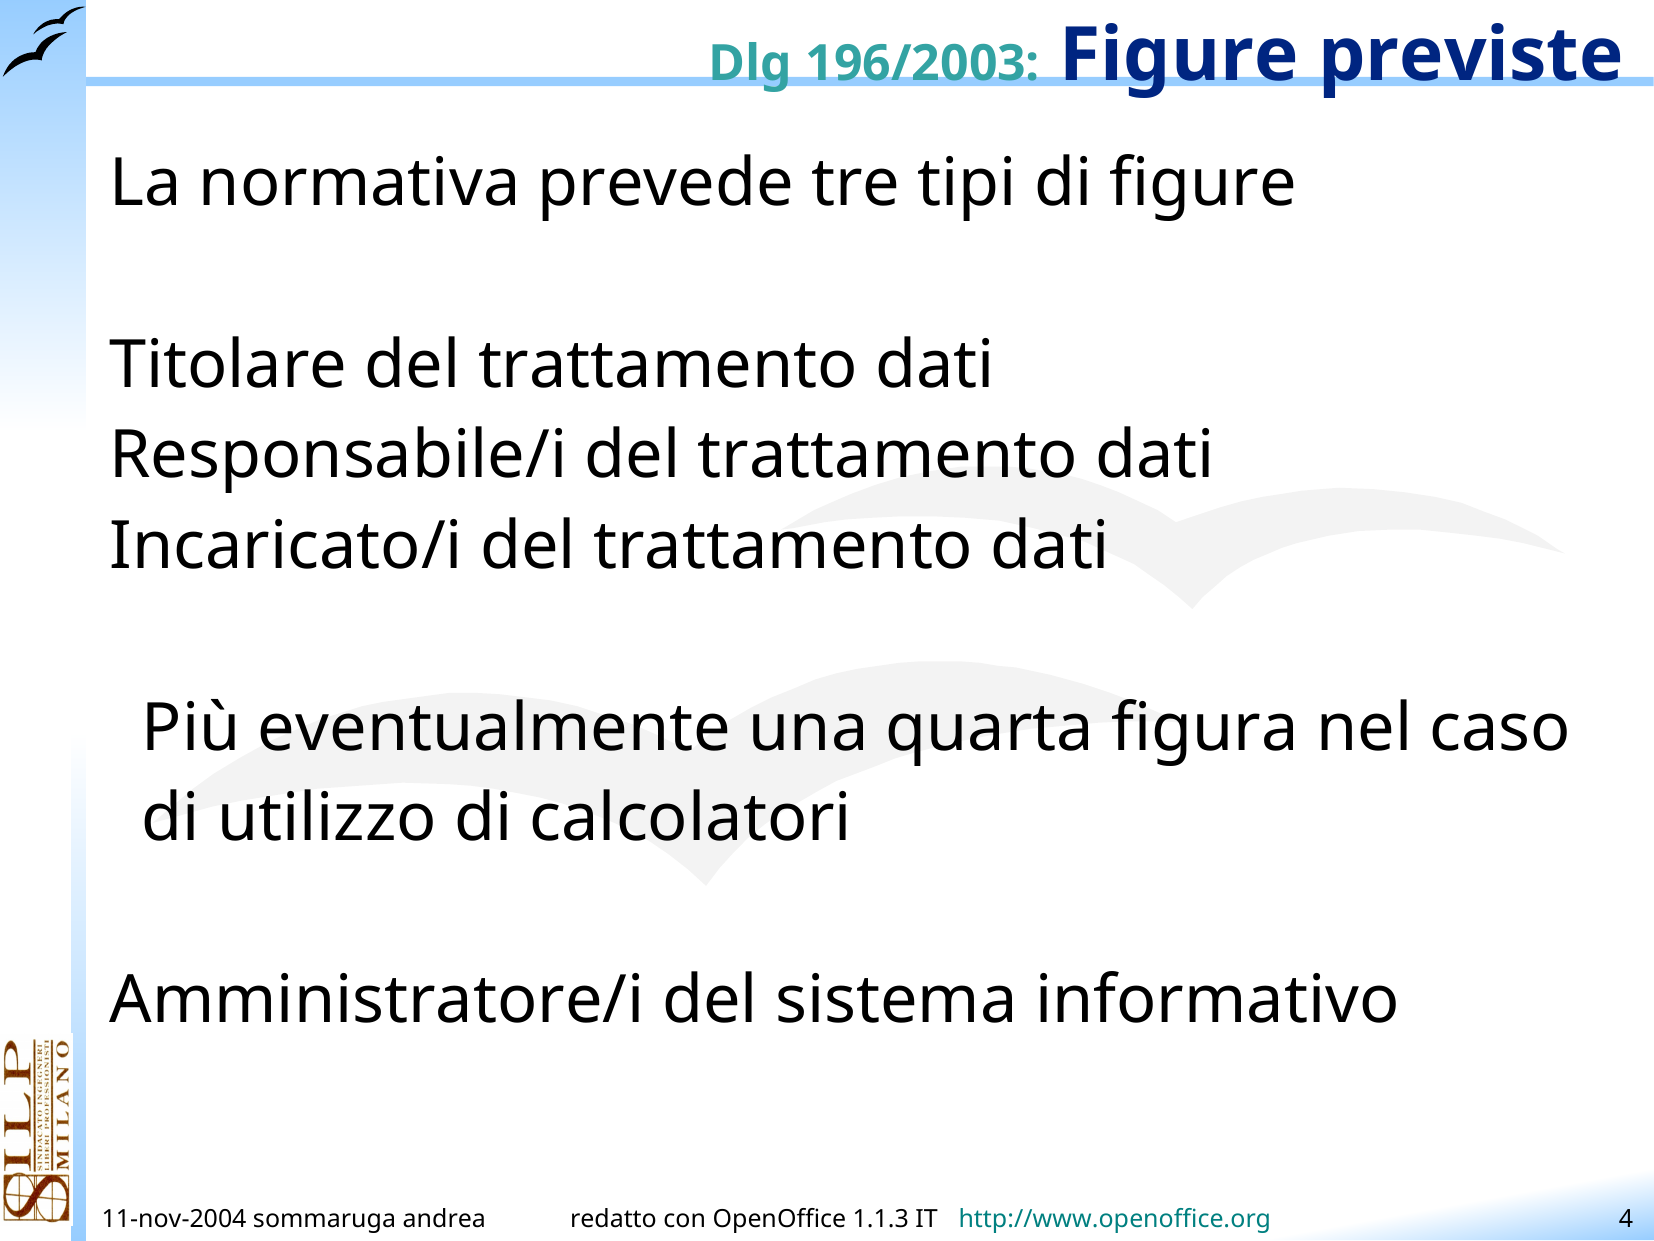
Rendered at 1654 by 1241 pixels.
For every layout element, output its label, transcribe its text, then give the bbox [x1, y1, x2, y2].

list La normativa prevede tre tipi di figure Titolare del trattamento dati Responsabile/i del trattamento dati Incaricato/i del trattamento dati Più eventualmente una quarta figura nel caso di utilizzo di calcolatori Amministratore/i del sistema informativo [85, 134, 1628, 1163]
picture [0, 1033, 73, 1226]
title Dlg 196/2003: Figure previste [85, 0, 1654, 104]
